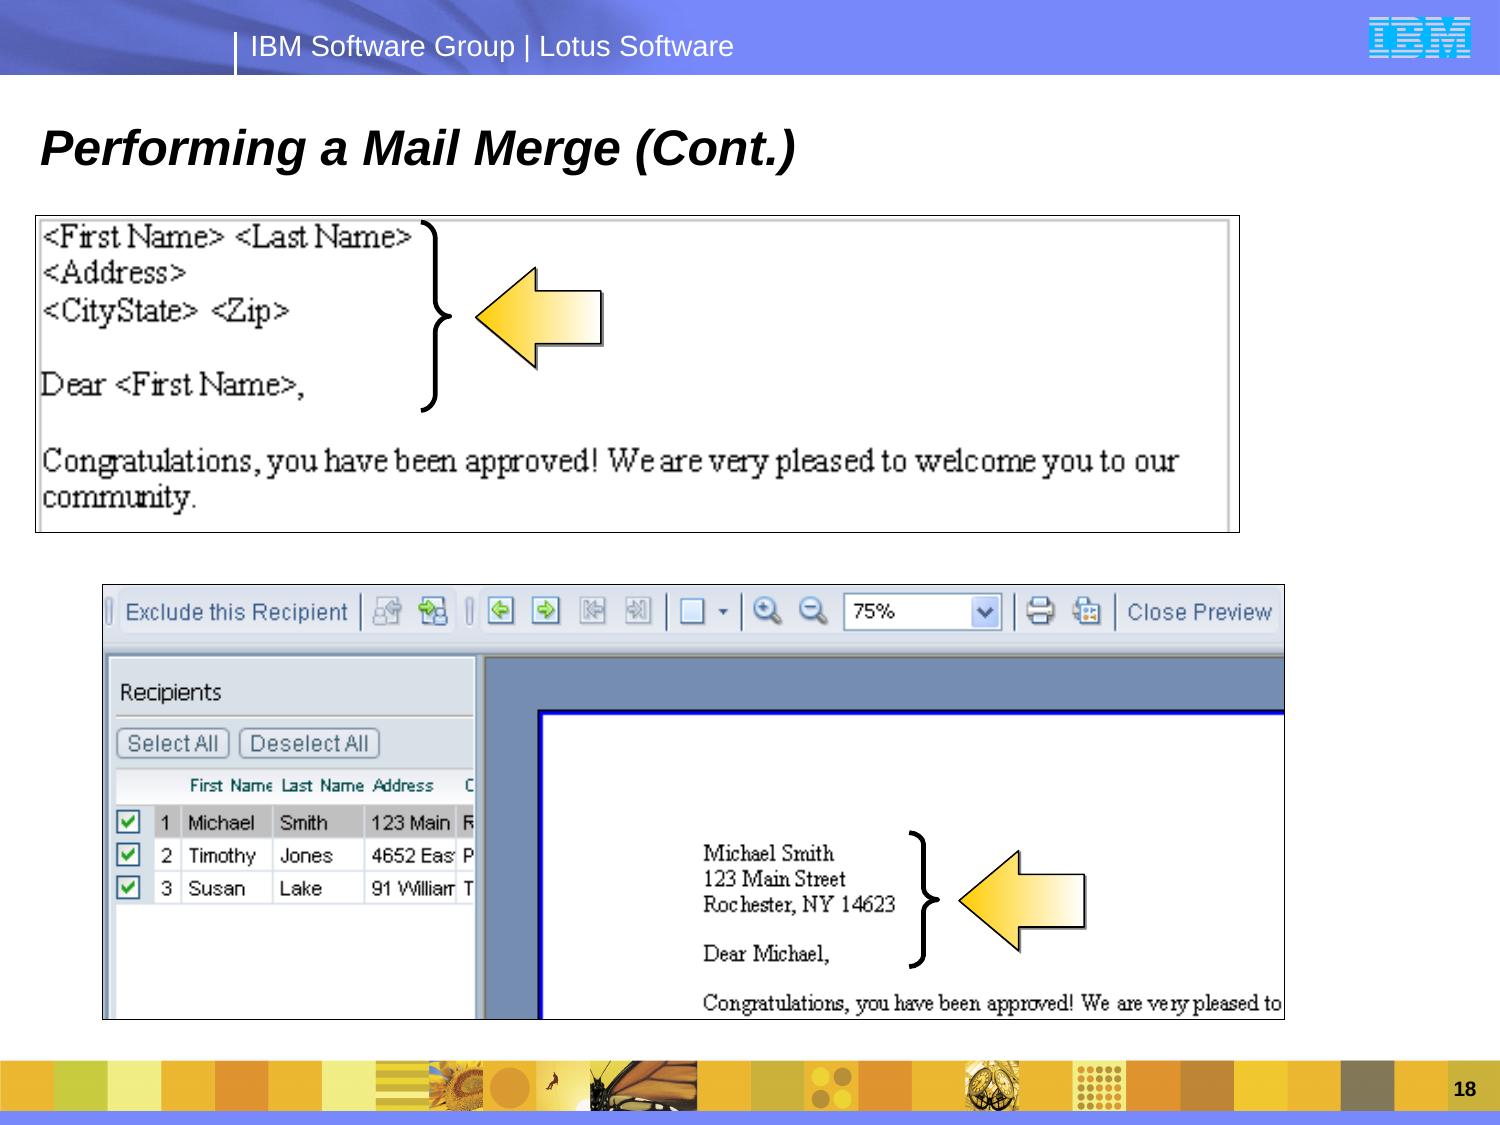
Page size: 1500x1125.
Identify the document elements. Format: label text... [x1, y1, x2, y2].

text_box [958, 850, 1085, 951]
picture [0, 1060, 1500, 1111]
picture [102, 584, 1285, 1020]
text_box [475, 267, 601, 368]
title Performing a Mail Merge (Cont.) [25, 115, 1378, 197]
picture [35, 215, 1240, 533]
picture [0, 0, 1500, 75]
